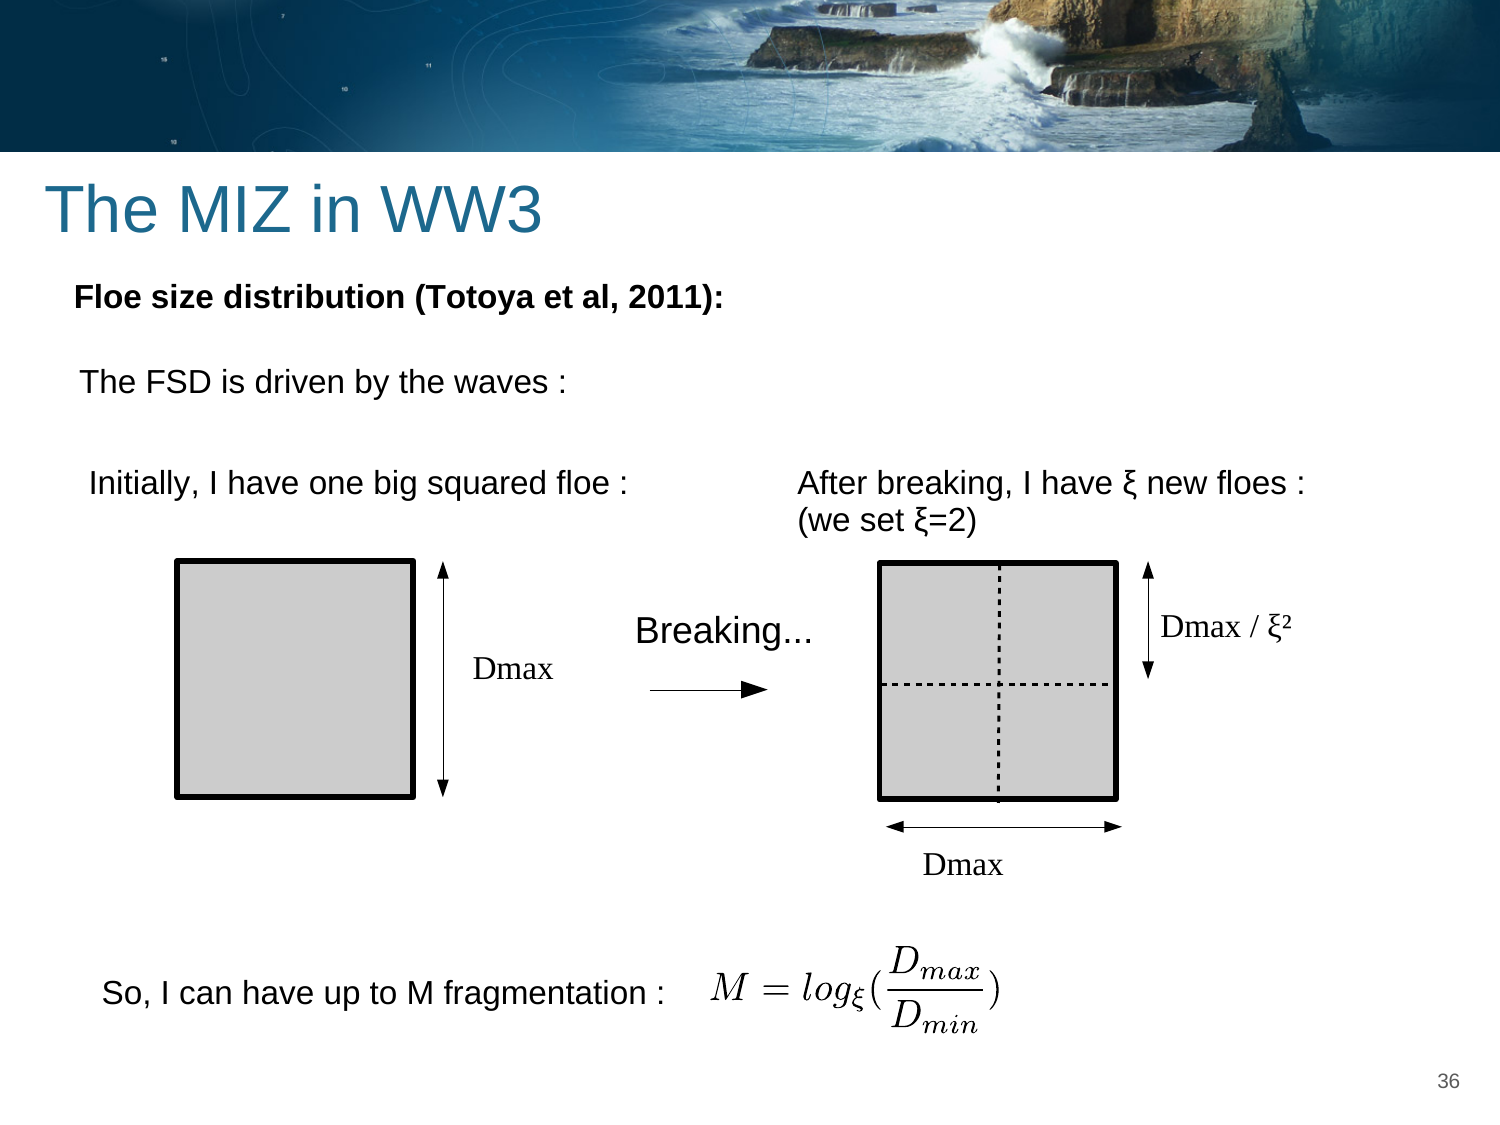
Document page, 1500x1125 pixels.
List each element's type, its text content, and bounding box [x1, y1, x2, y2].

text_box After breaking, I have ξ new floes : (we set ξ=2) [797, 464, 1447, 540]
text_box [838, 413, 1500, 549]
text_box Dmax / ξ² [1160, 601, 1300, 642]
picture [0, 0, 1500, 152]
text_box [708, 946, 1003, 1034]
text_box So, I can have up to M fragmentation : [101, 974, 752, 1012]
text_box Dmax [472, 649, 797, 690]
text_box The FSD is driven by the waves : [79, 363, 650, 402]
text_box [879, 563, 1116, 800]
text_box Floe size distribution (Totoya et al, 2011): [59, 265, 1477, 402]
text_box Dmax [922, 845, 1247, 886]
text_box Initially, I have one big squared floe : [88, 464, 680, 502]
text_box [177, 561, 414, 798]
title The MIZ in WW3 [29, 118, 1214, 294]
text_box Breaking... [620, 604, 857, 665]
